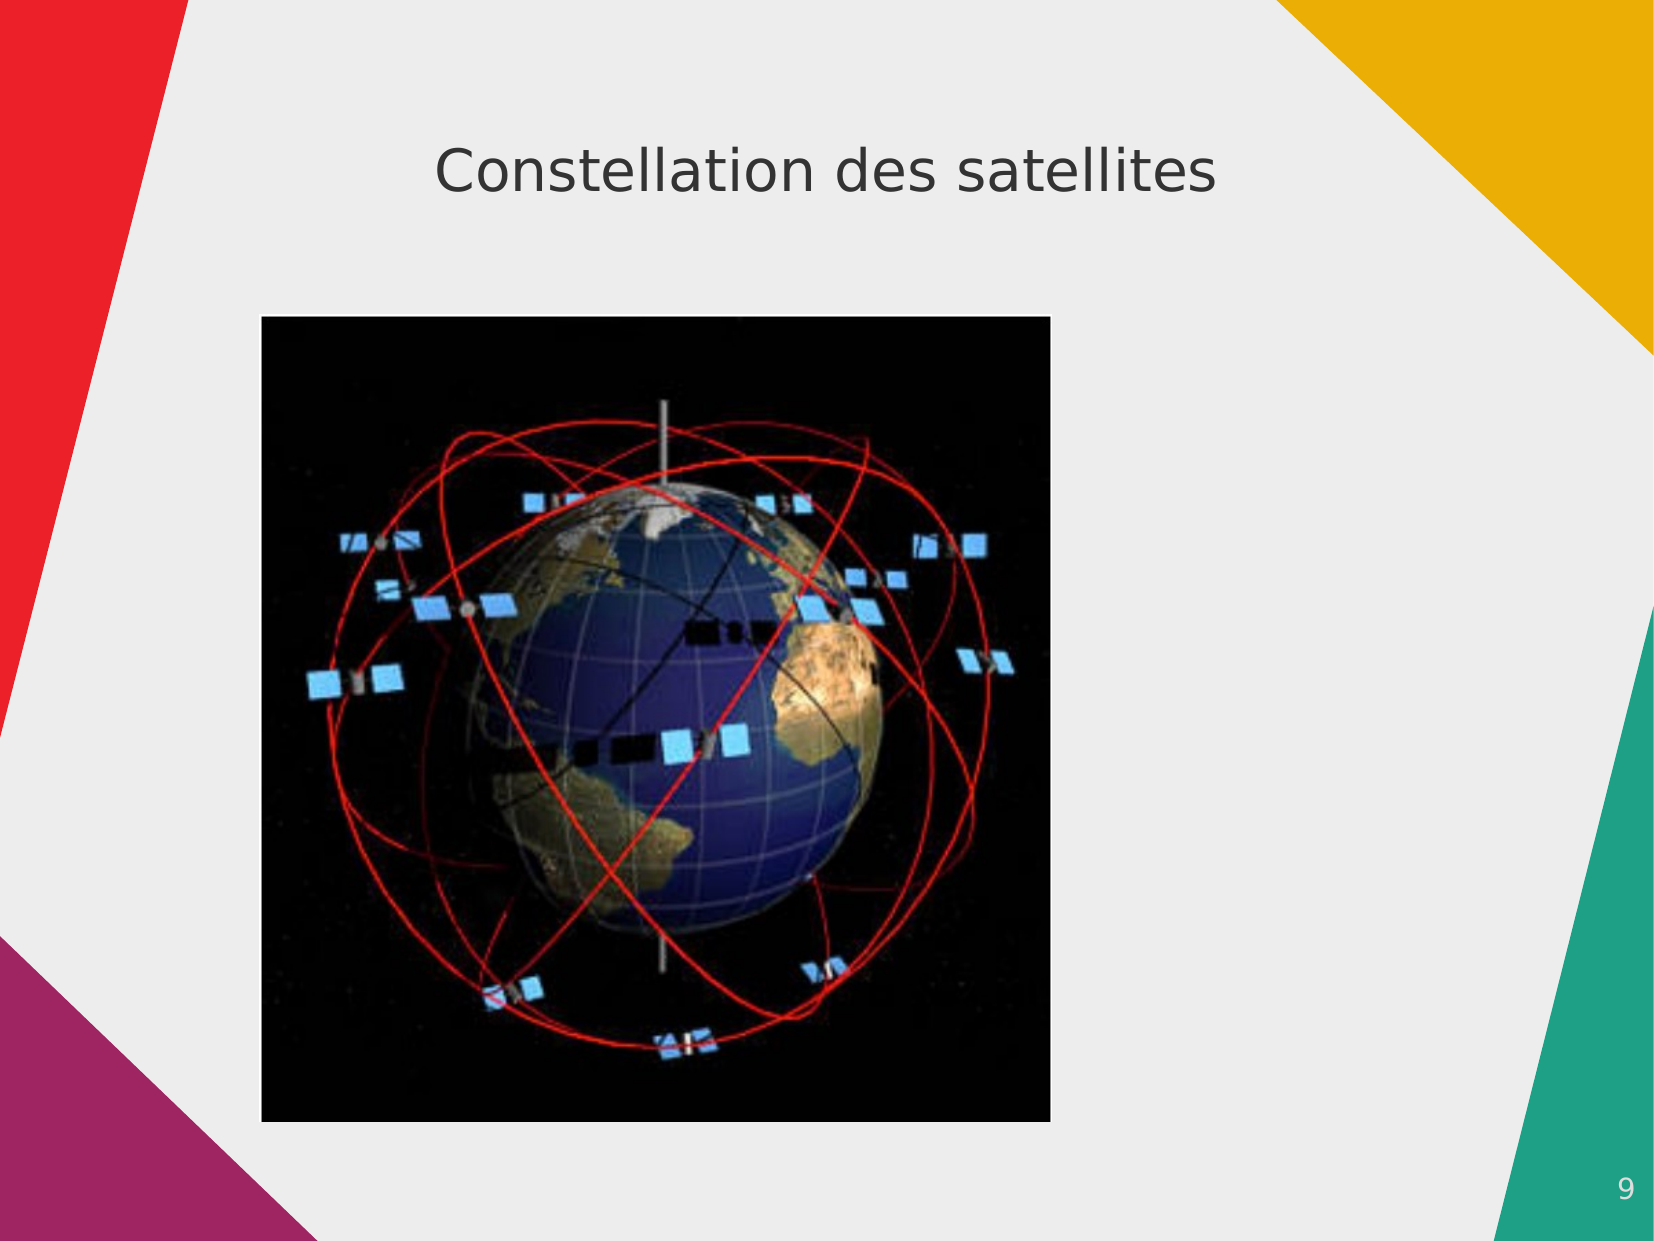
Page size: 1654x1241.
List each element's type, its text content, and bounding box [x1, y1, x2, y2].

picture [259, 314, 1052, 1123]
title Constellation des satellites [114, 73, 1539, 271]
